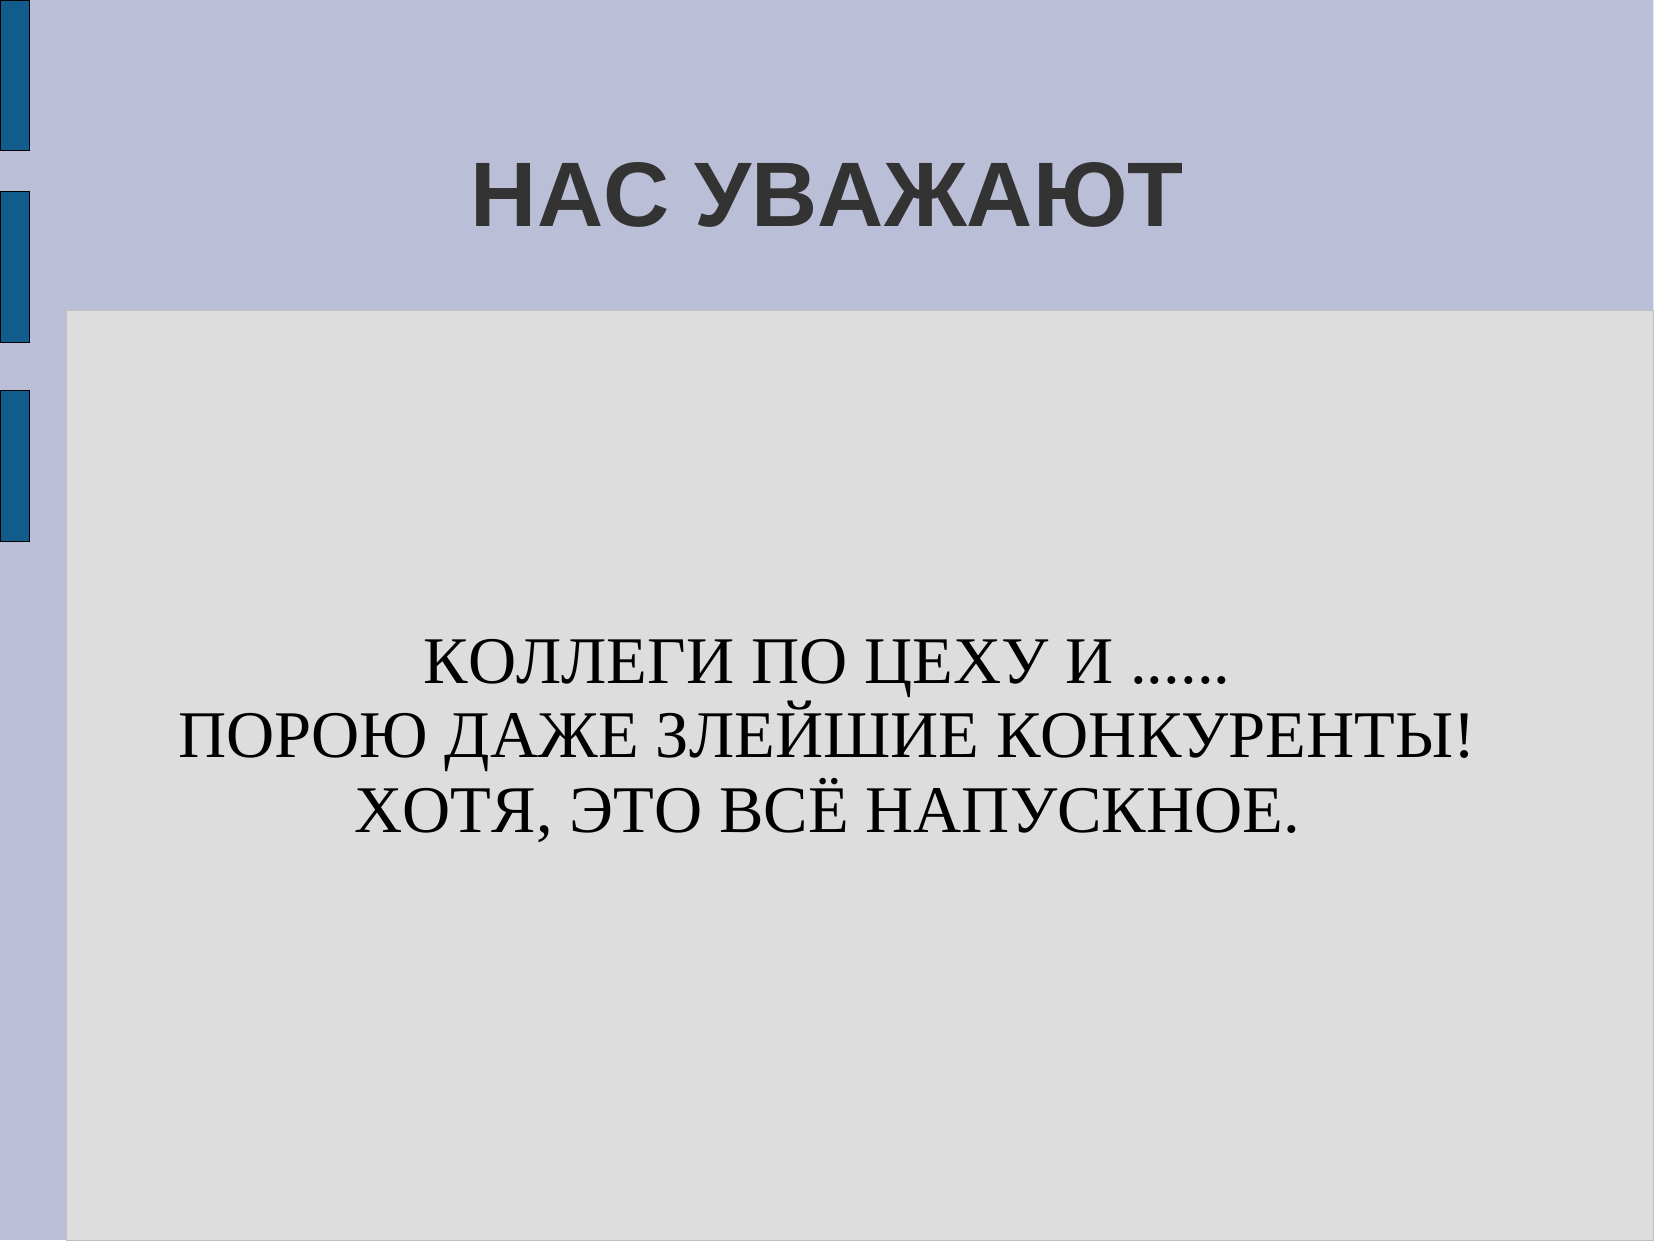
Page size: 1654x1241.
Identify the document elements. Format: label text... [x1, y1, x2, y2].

title НАС УВАЖАЮТ [121, 91, 1534, 299]
subtitle КОЛЛЕГИ ПО ЦЕХУ И ...... ПОРОЮ ДАЖЕ ЗЛЕЙШИЕ КОНКУРЕНТЫ! ХОТЯ, ЭТО ВСЁ НАПУСКНОЕ. [121, 344, 1534, 1127]
